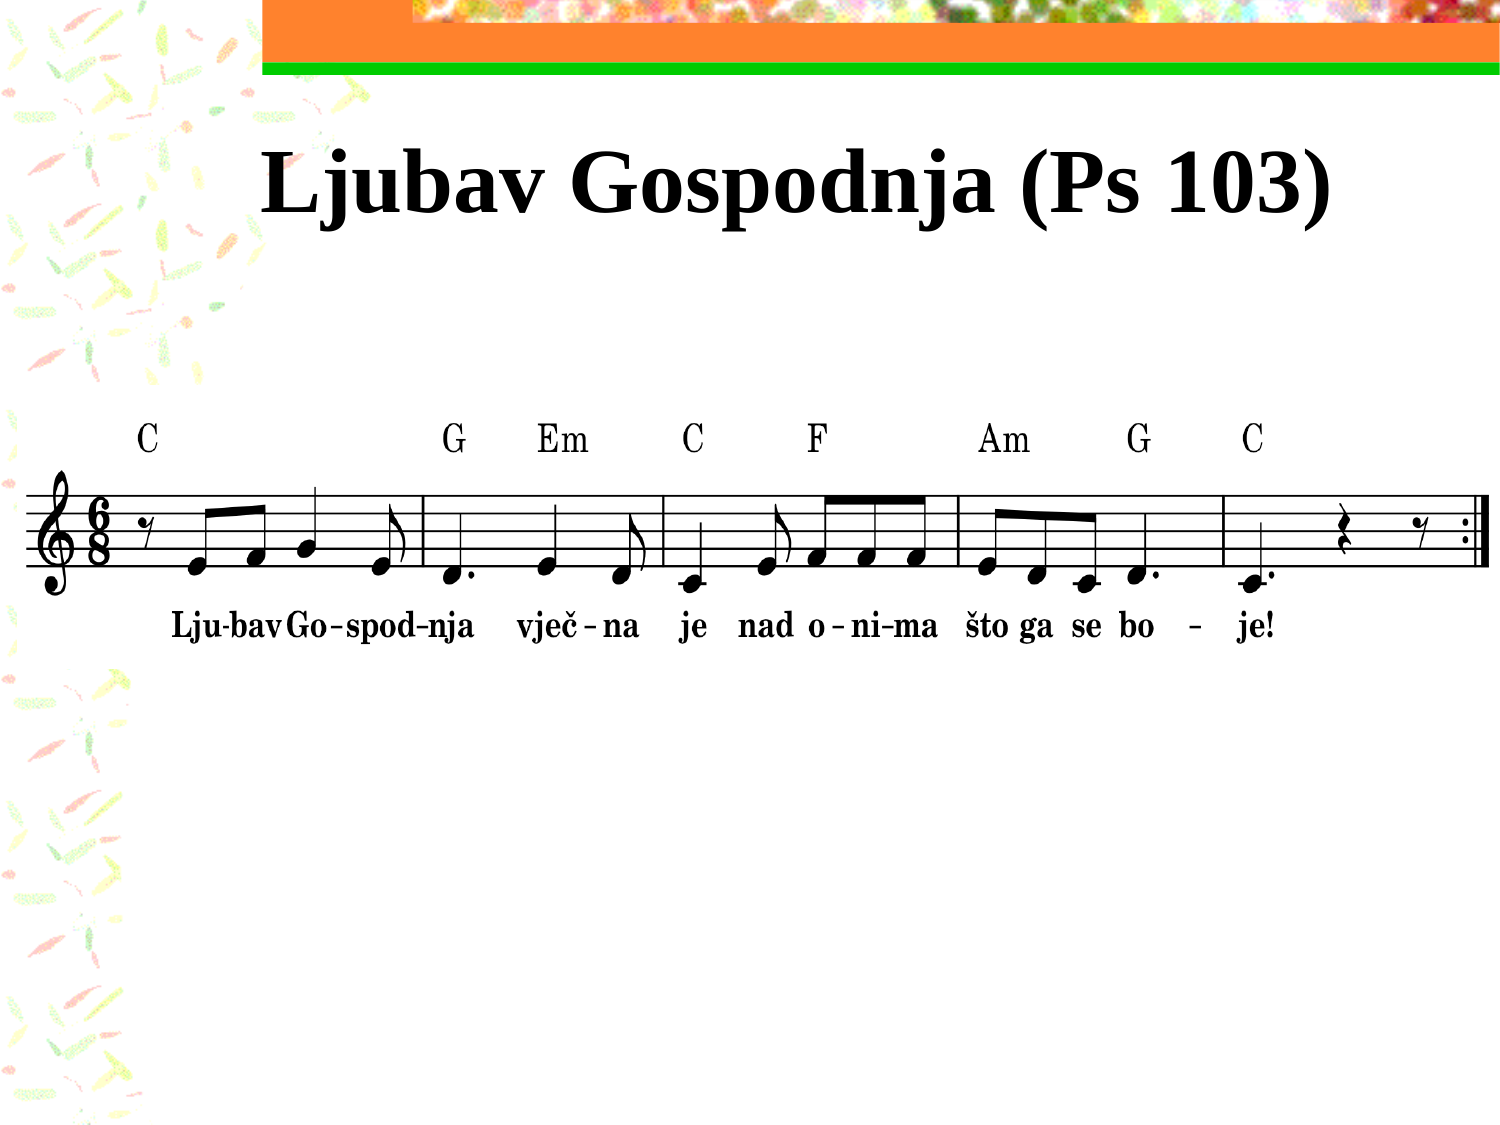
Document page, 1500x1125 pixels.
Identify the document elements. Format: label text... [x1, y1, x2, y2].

picture [412, 0, 1500, 23]
picture [0, 0, 1500, 1125]
text_box Ljubav Gospodnja (Ps 103) [135, 113, 1459, 239]
